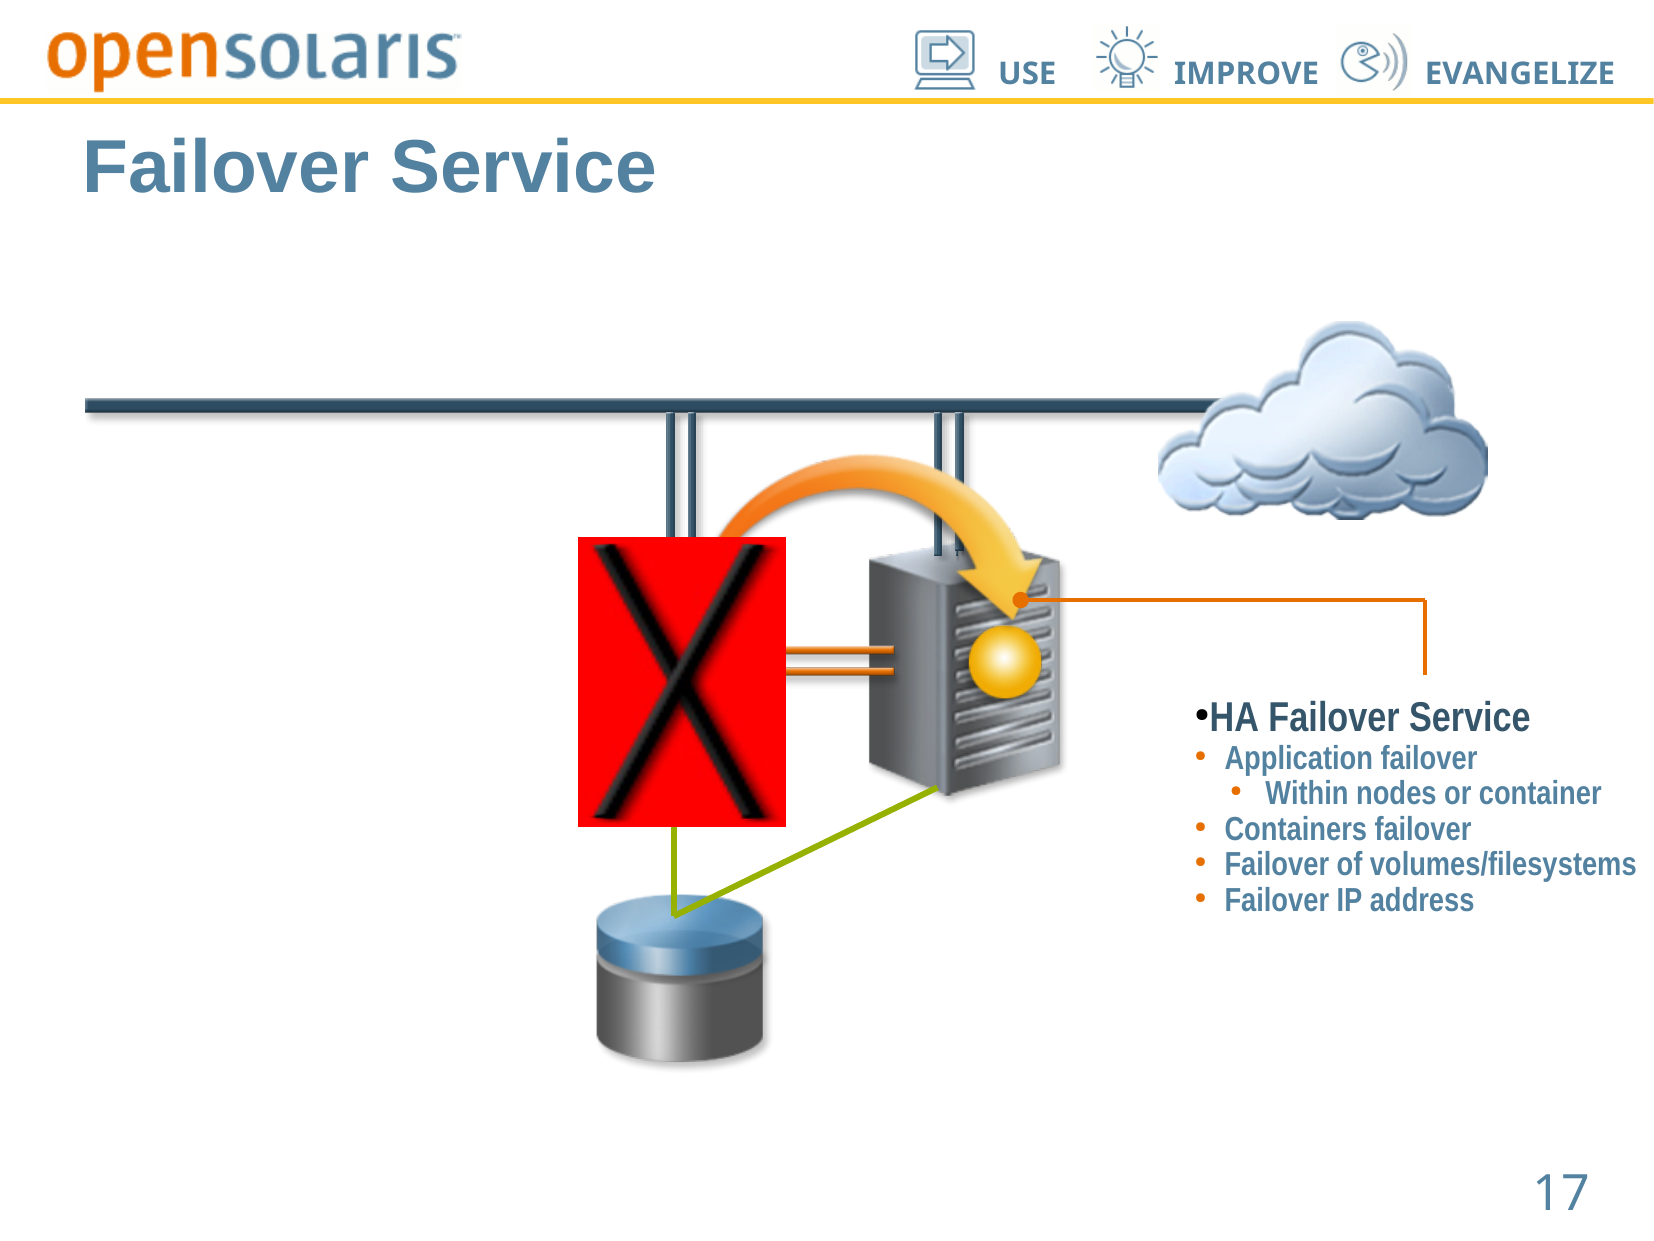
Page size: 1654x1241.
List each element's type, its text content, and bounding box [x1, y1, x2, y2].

picture [1093, 23, 1161, 91]
text_box HA Failover Service Application failover Within nodes or container Containers failover Failover of volumes/filesystems Failover IP address [1194, 692, 1654, 919]
title Failover Service [82, 109, 1584, 224]
picture [46, 31, 462, 94]
picture [1336, 24, 1412, 98]
picture [85, 321, 1488, 827]
picture [594, 893, 777, 1076]
picture [907, 22, 983, 98]
picture [677, 893, 712, 910]
